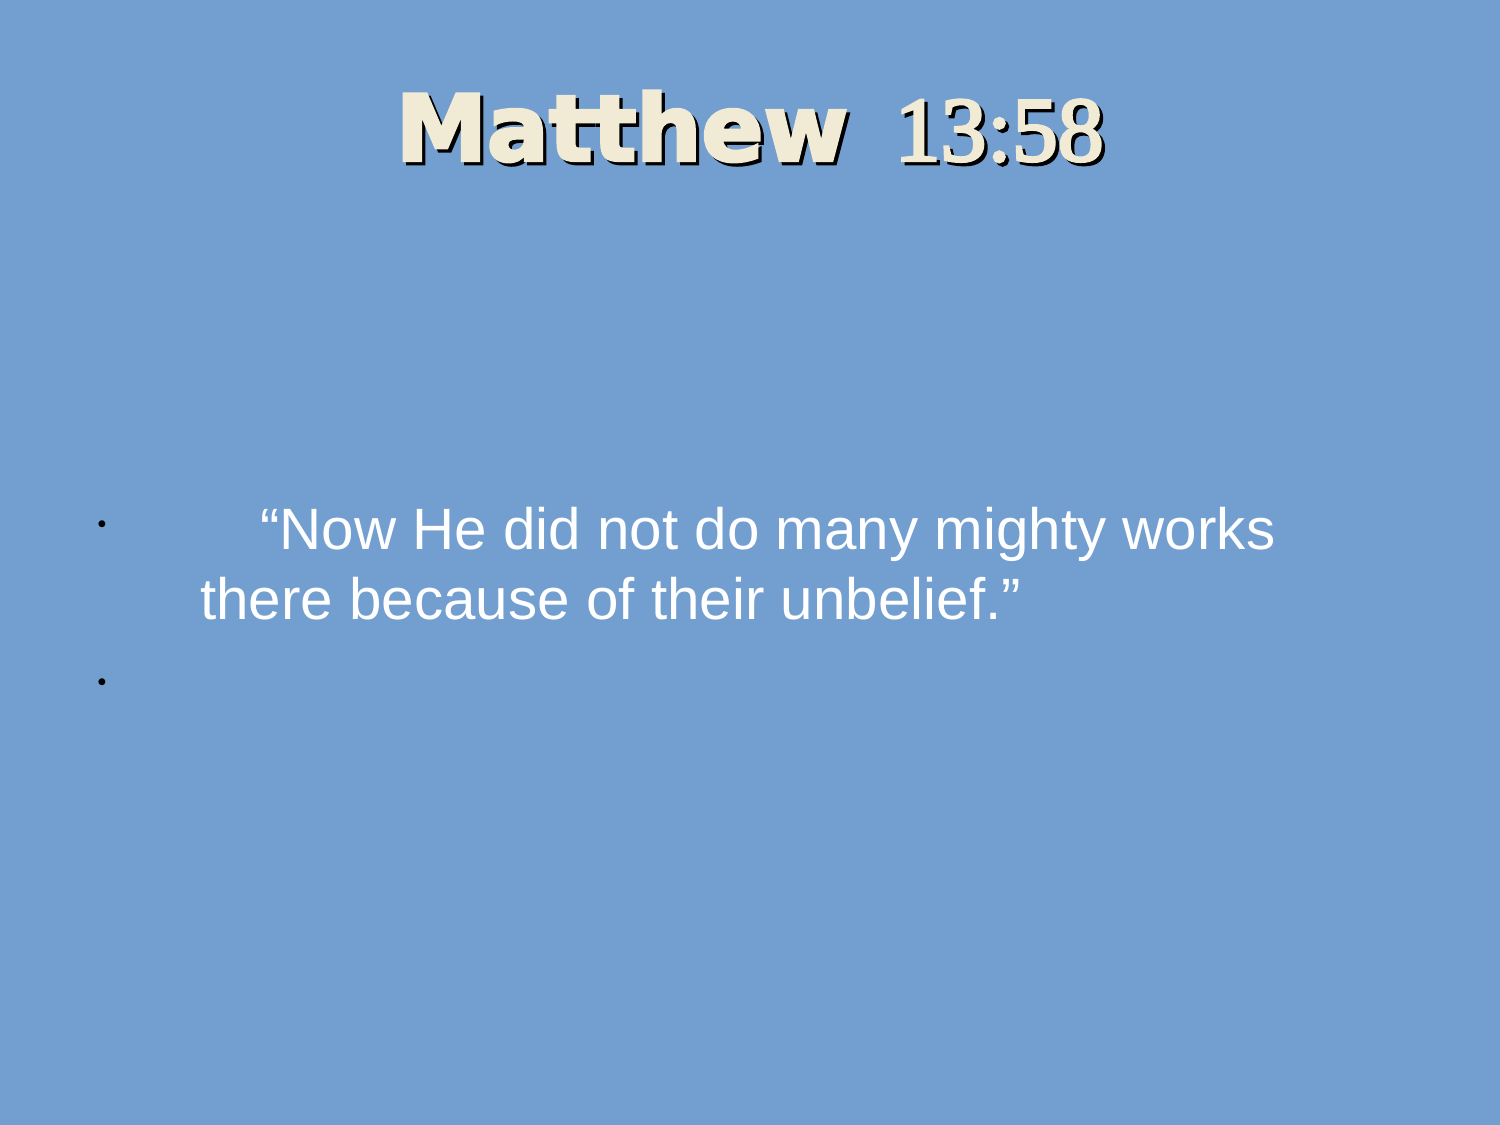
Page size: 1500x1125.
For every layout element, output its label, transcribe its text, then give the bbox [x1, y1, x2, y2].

list “Now He did not do many mighty works there because of their unbelief.” [75, 487, 1426, 1125]
title Matthew 13:58 [75, 44, 1426, 233]
